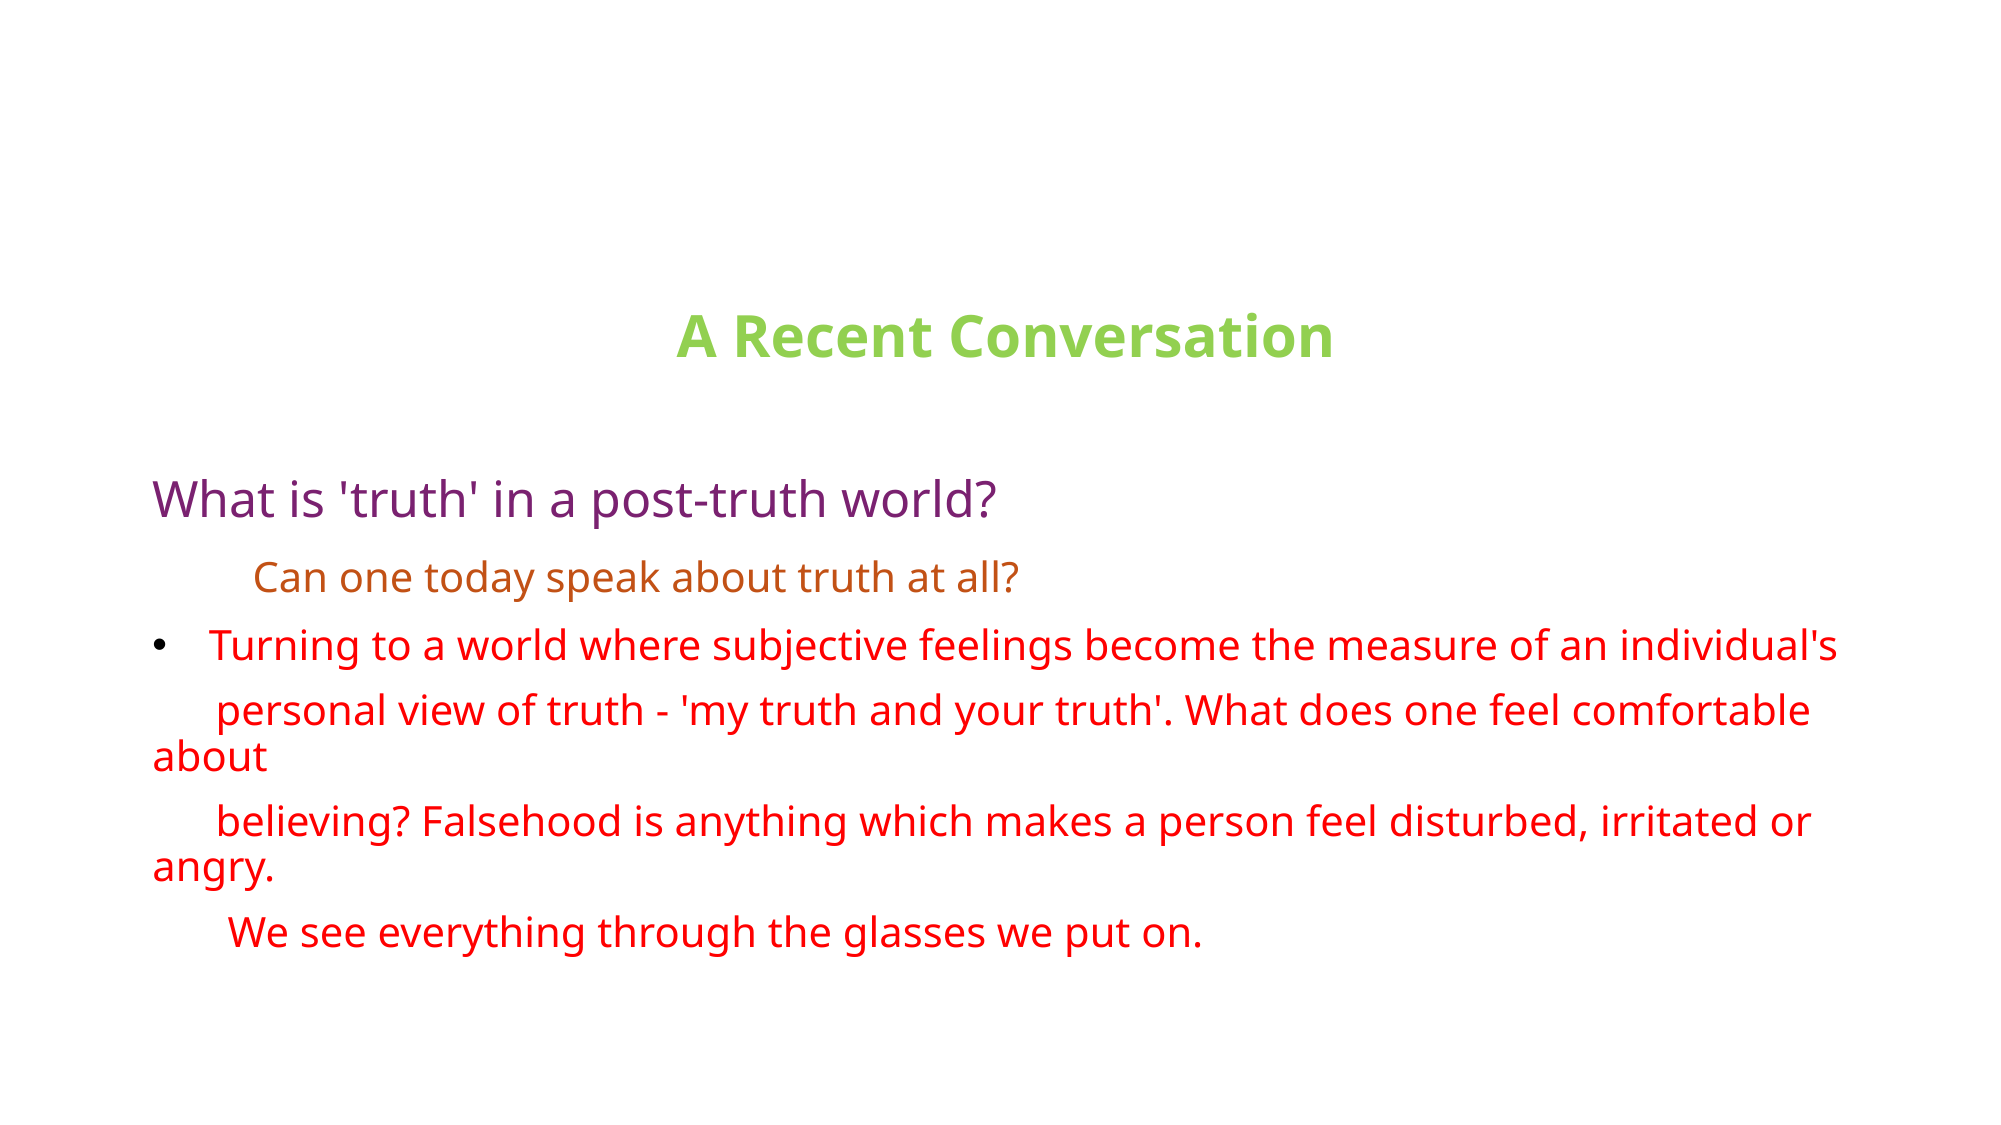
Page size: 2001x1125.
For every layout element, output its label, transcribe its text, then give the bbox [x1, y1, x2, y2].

list A Recent Conversation What is 'truth' in a post-truth world? Can one today speak about truth at all? Turning to a world where subjective feelings become the measure of an individual's personal view of truth - 'my truth and your truth'. What does one feel comfortable about believing? Falsehood is anything which makes a person feel disturbed, irritated or angry. We see everything through the glasses we put on. [137, 299, 1863, 1014]
